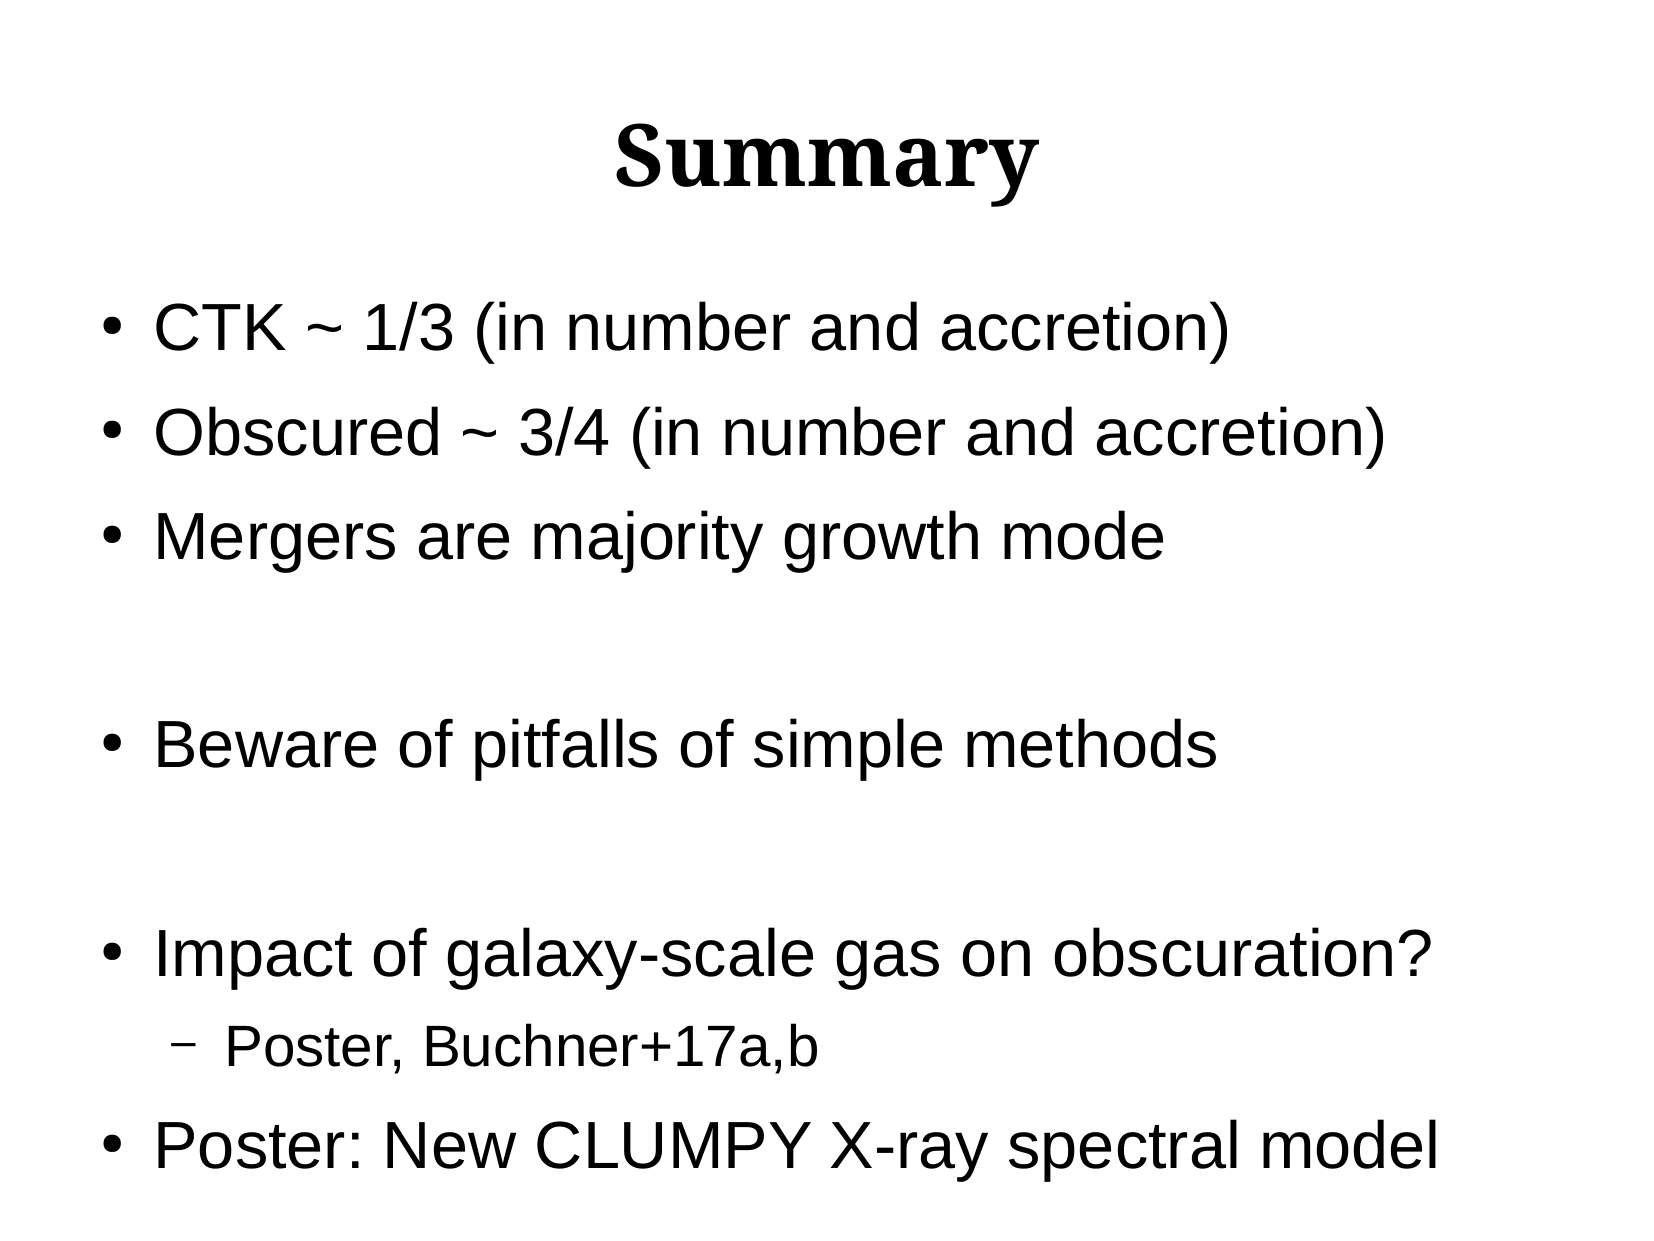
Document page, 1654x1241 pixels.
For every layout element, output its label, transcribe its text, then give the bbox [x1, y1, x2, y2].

list CTK ~ 1/3 (in number and accretion) Obscured ~ 3/4 (in number and accretion) Mergers are majority growth mode Beware of pitfalls of simple methods Impact of galaxy-scale gas on obscuration? Poster, Buchner+17a,b Poster: New CLUMPY X-ray spectral model [82, 290, 1571, 1201]
title Summary [82, 49, 1571, 257]
